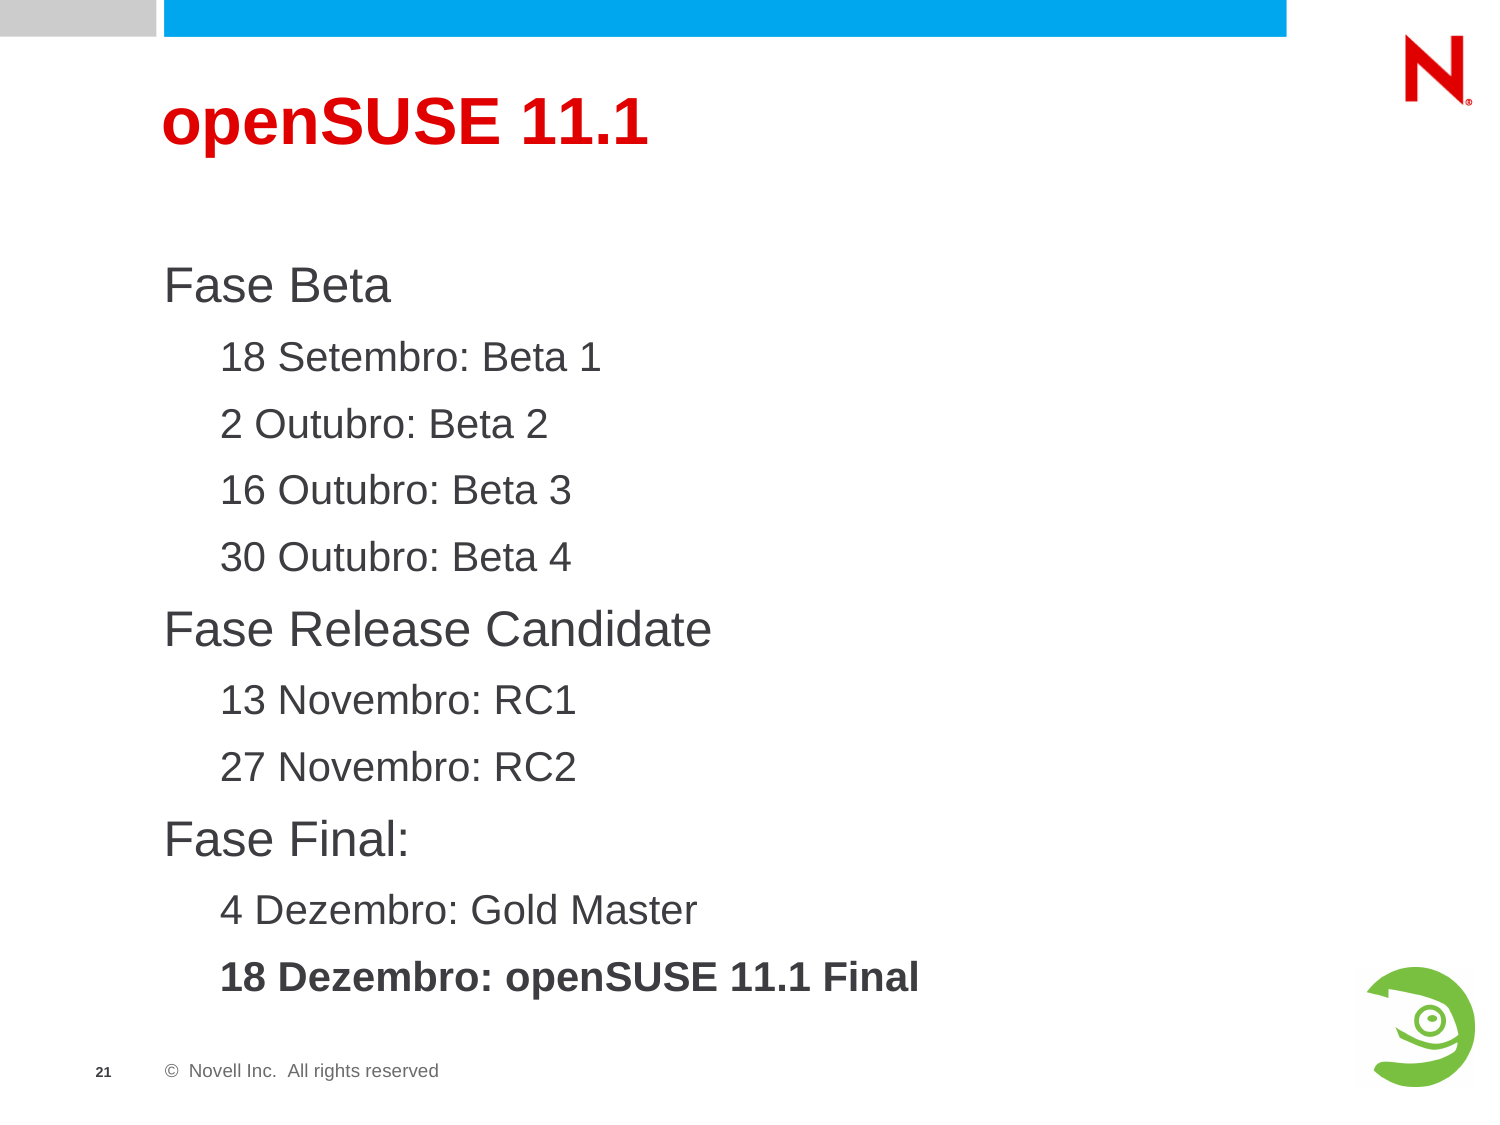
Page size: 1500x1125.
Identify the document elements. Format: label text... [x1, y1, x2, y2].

list Fase Beta 18 Setembro: Beta 1 2 Outubro: Beta 2 16 Outubro: Beta 3 30 Outubro: Beta 4 Fase Release Candidate 13 Novembro: RC1 27 Novembro: RC2 Fase Final: 4 Dezembro: Gold Master 18 Dezembro: openSUSE 11.1 Final [163, 254, 1404, 1044]
picture [1355, 967, 1475, 1087]
title openSUSE 11.1 [161, 41, 1383, 205]
picture [1403, 32, 1473, 107]
